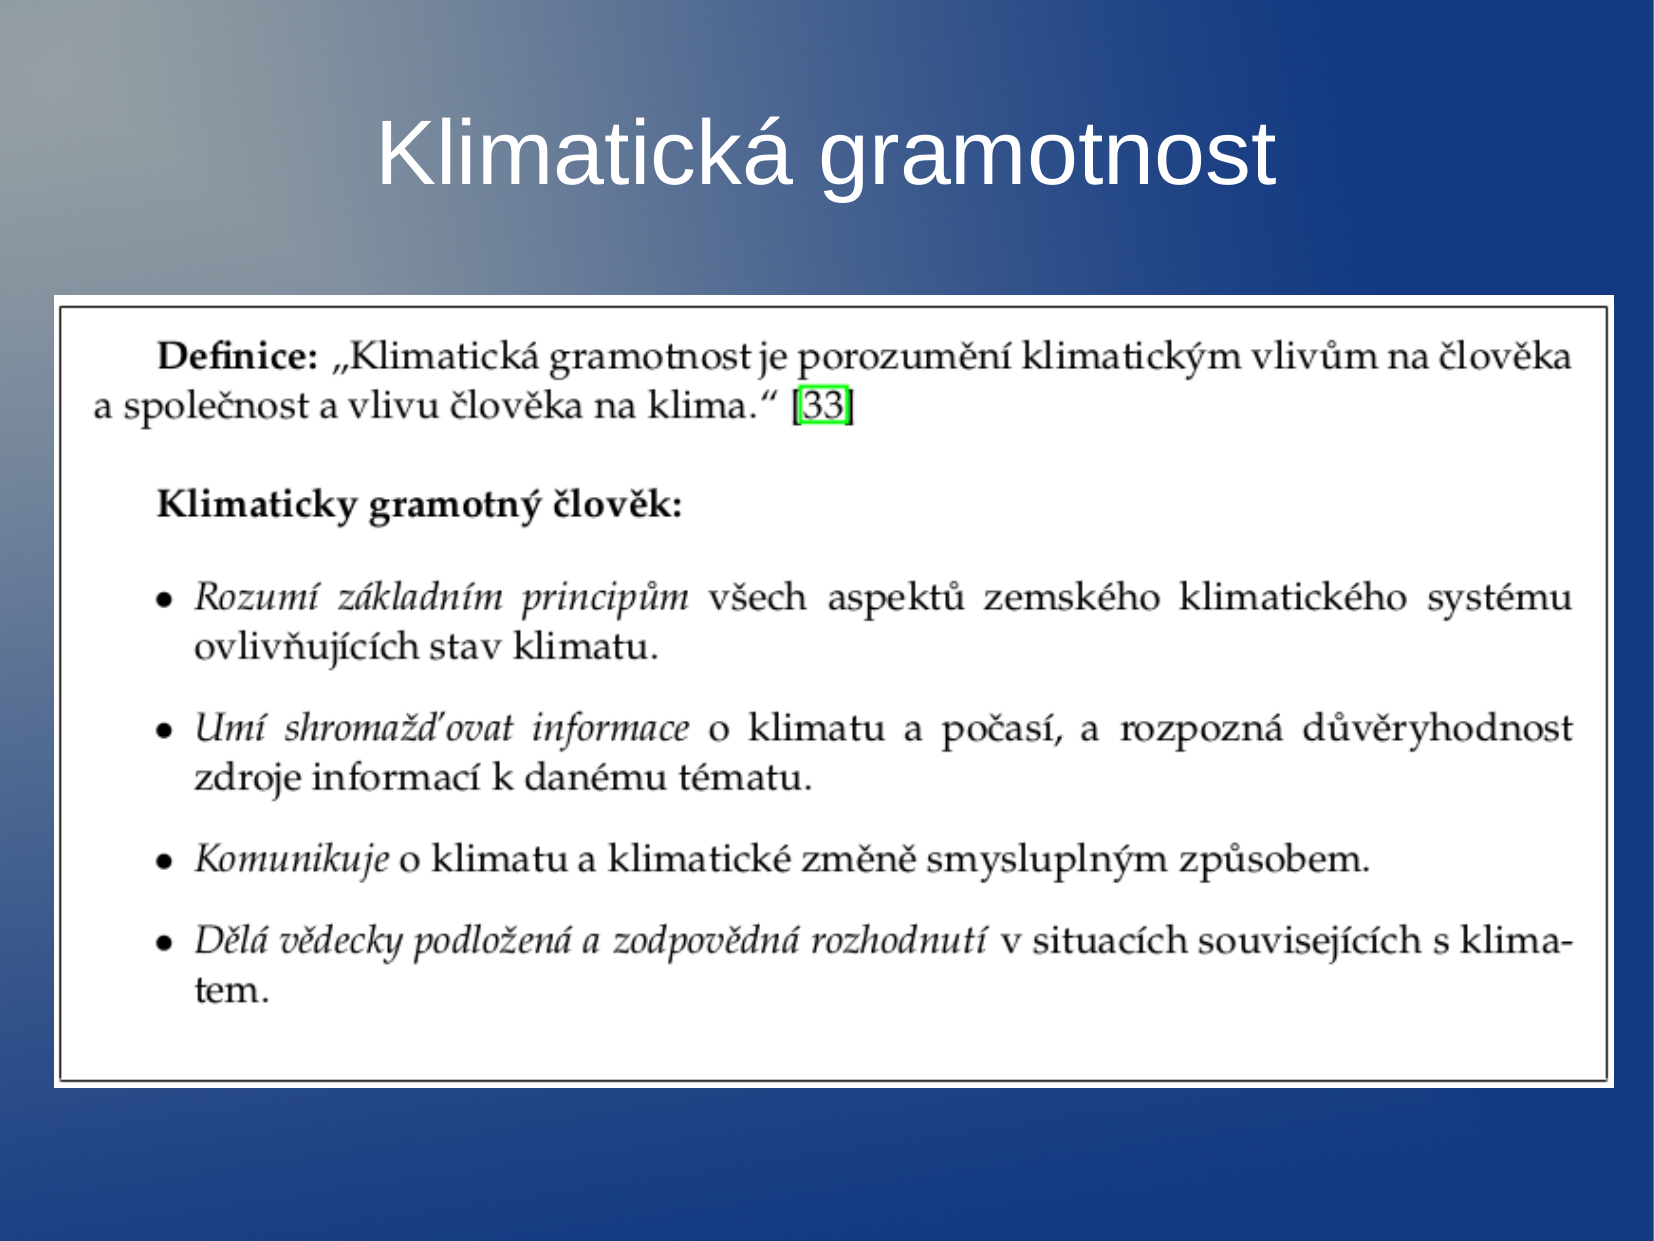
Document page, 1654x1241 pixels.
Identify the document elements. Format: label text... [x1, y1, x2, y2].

picture [0, 0, 1654, 1241]
title Klimatická gramotnost [82, 49, 1571, 257]
